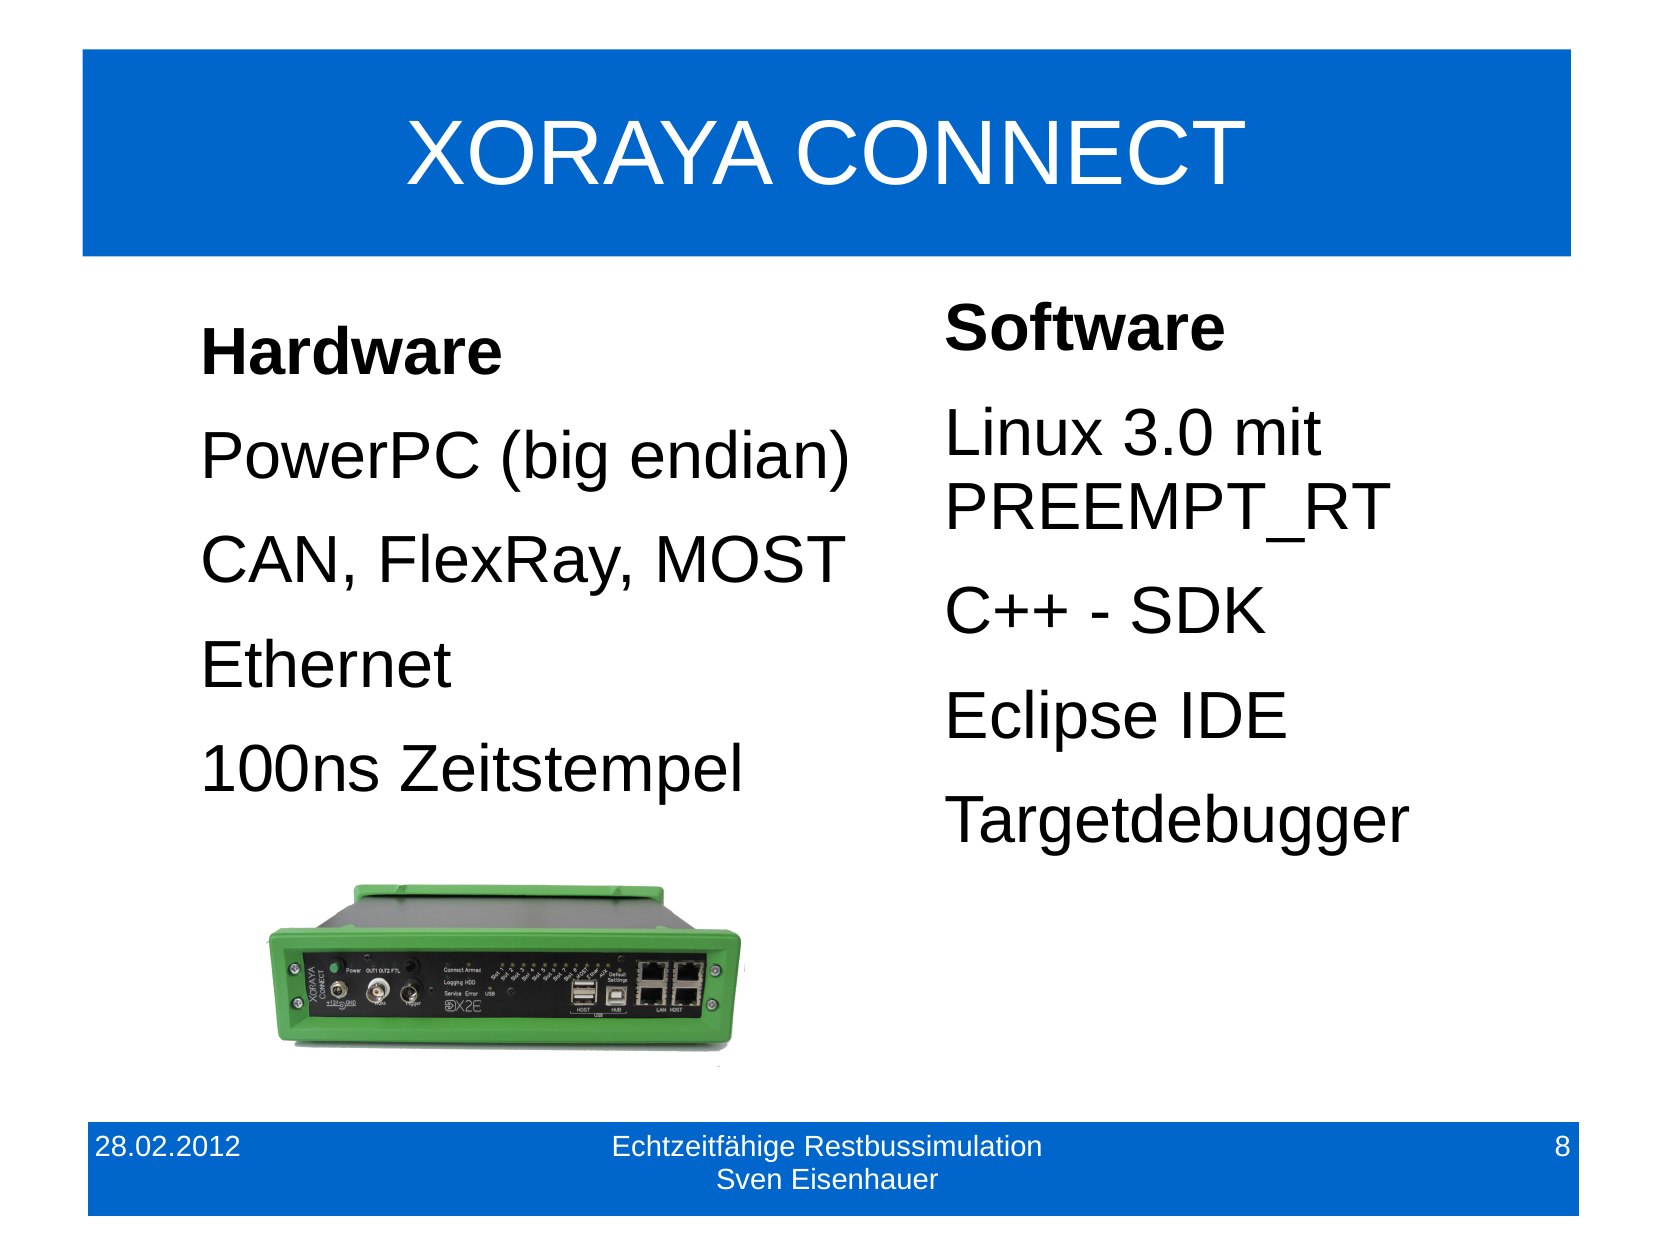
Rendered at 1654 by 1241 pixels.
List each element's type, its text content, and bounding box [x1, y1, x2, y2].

list Hardware PowerPC (big endian) CAN, FlexRay, MOST Ethernet 100ns Zeitstempel [200, 314, 886, 911]
list Software Linux 3.0 mit PREEMPT_RT C++ - SDK Eclipse IDE Targetdebugger [944, 290, 1625, 857]
picture [265, 879, 745, 1067]
title XORAYA CONNECT [82, 49, 1571, 257]
